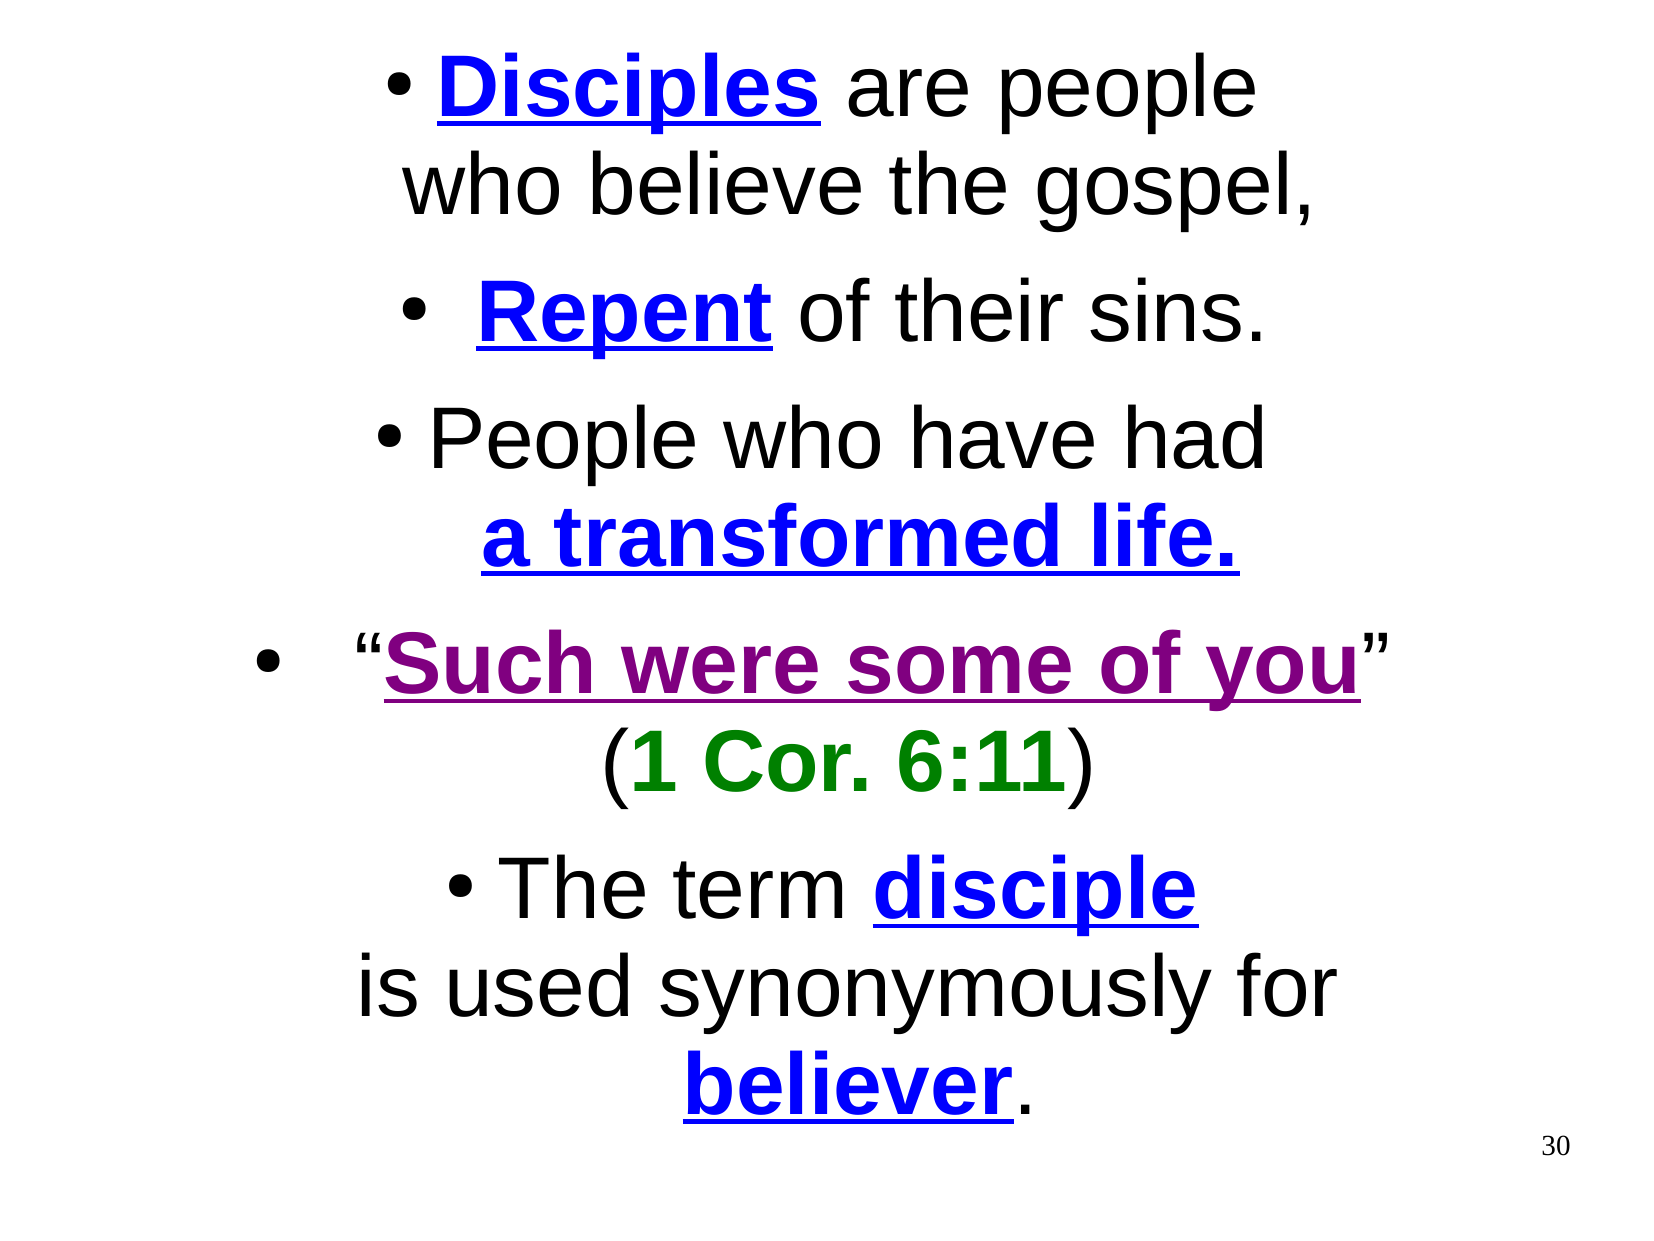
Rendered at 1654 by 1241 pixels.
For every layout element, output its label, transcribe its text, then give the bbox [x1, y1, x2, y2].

list Disciples are people who believe the gospel, Repent of their sins. People who have had a transformed life. “Such were some of you” (1 Cor. 6:11) The term disciple is used synonymously for believer. [37, 37, 1613, 1201]
